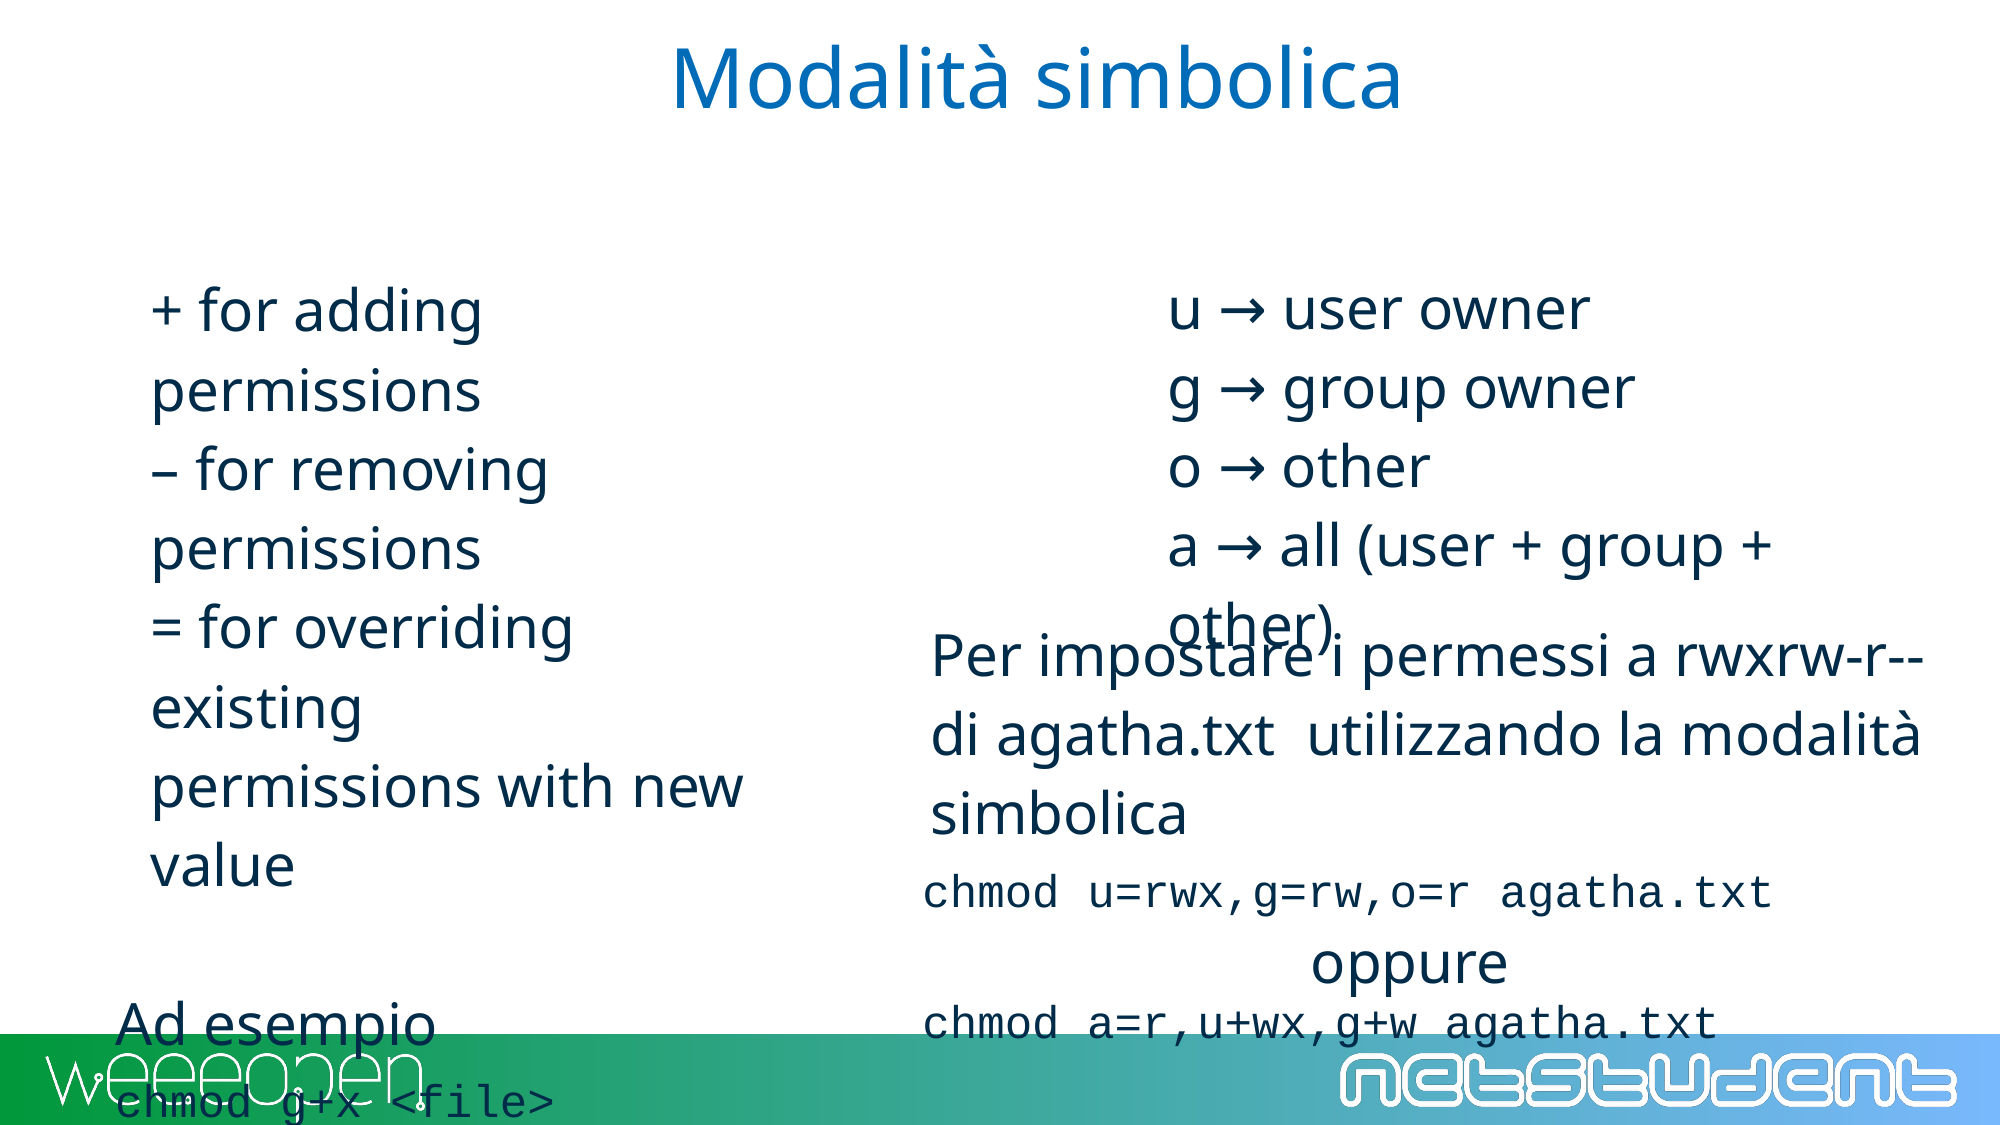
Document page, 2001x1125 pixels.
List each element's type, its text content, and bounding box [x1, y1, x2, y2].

picture [287, 1095, 299, 1114]
text_box u → user owner g → group owner o → other a → all (user + group + other) [1117, 259, 1861, 606]
title Modalità simbolica [43, 29, 1959, 247]
picture [1340, 1053, 1957, 1107]
text_box + for adding permissions – for removing permissions = for overriding existing permissions with new value Ad esempio chmod g+x <file> chmod g=rw <file> chmod u=rwx,g=rw <file> [100, 262, 810, 858]
picture [45, 1053, 425, 1123]
text_box Per impostare i permessi a rwxrw-r--di agatha.txt utilizzando la modalità simbolica chmod u=rwx,g=rw,o=r agatha.txt oppure chmod a=r,u+wx,g+w agatha.txt [879, 606, 1961, 947]
